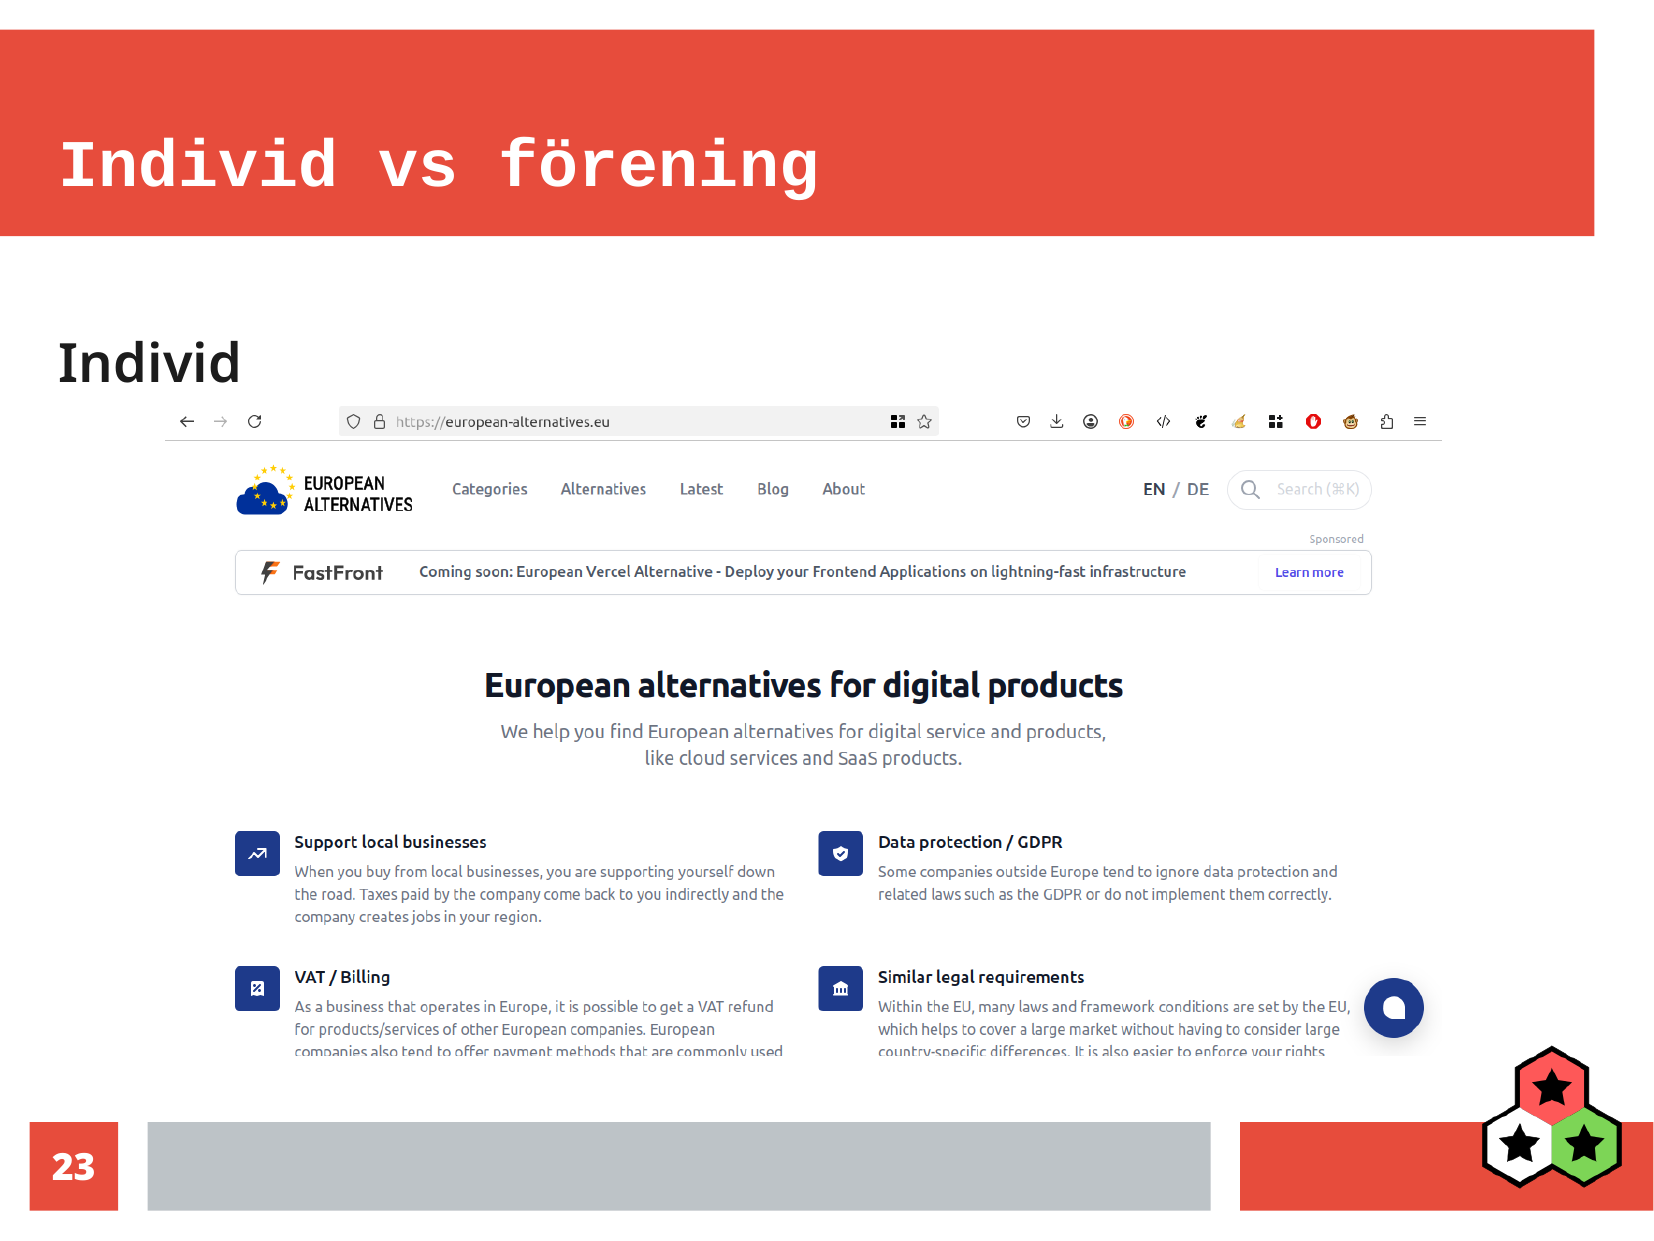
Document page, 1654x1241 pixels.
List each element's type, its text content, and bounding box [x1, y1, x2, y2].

list Individ [59, 324, 1565, 1093]
picture [165, 404, 1442, 1056]
picture [1463, 1028, 1640, 1205]
title Individ vs förening [59, 59, 1595, 207]
